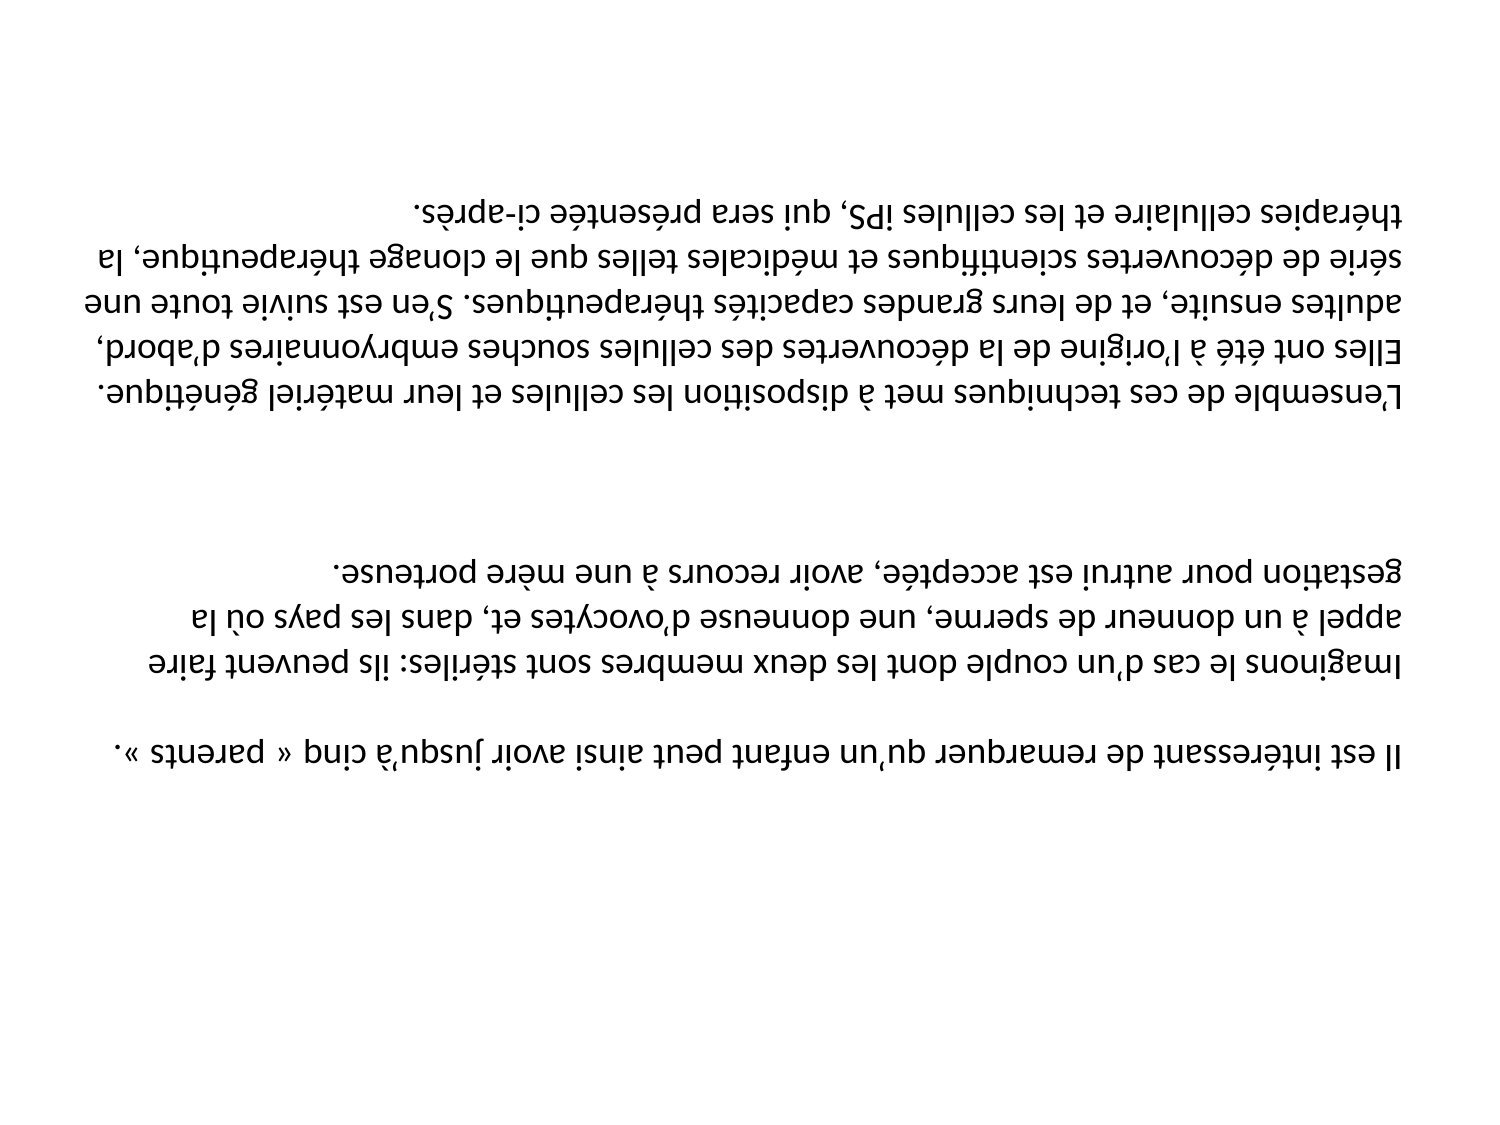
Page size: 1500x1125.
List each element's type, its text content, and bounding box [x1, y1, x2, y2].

text_box Il est intéressant de remarquer qu’un enfant peut ainsi avoir jusqu’à cinq « parents ». Imaginons le cas d’un couple dont les deux membres sont stériles: ils peuvent faire appel à un donneur de sperme, une donneuse d’ovocytes et, dans les pays où la gestation pour autrui est acceptée, avoir recours à une mère porteuse. L’ensemble de ces techniques met à disposition les cellules et leur matériel génétique. Elles ont été à l’origine de la découvertes des cellules souches embryonnaires d’abord, adultes ensuite, et de leurs grandes capacités thérapeutiques. S’en est suivie toute une série de découvertes scientifiques et médicales telles que le clonage thérapeutique, la thérapies cellulaire et les cellules iPS, qui sera présentée ci-après. [64, 190, 1418, 791]
